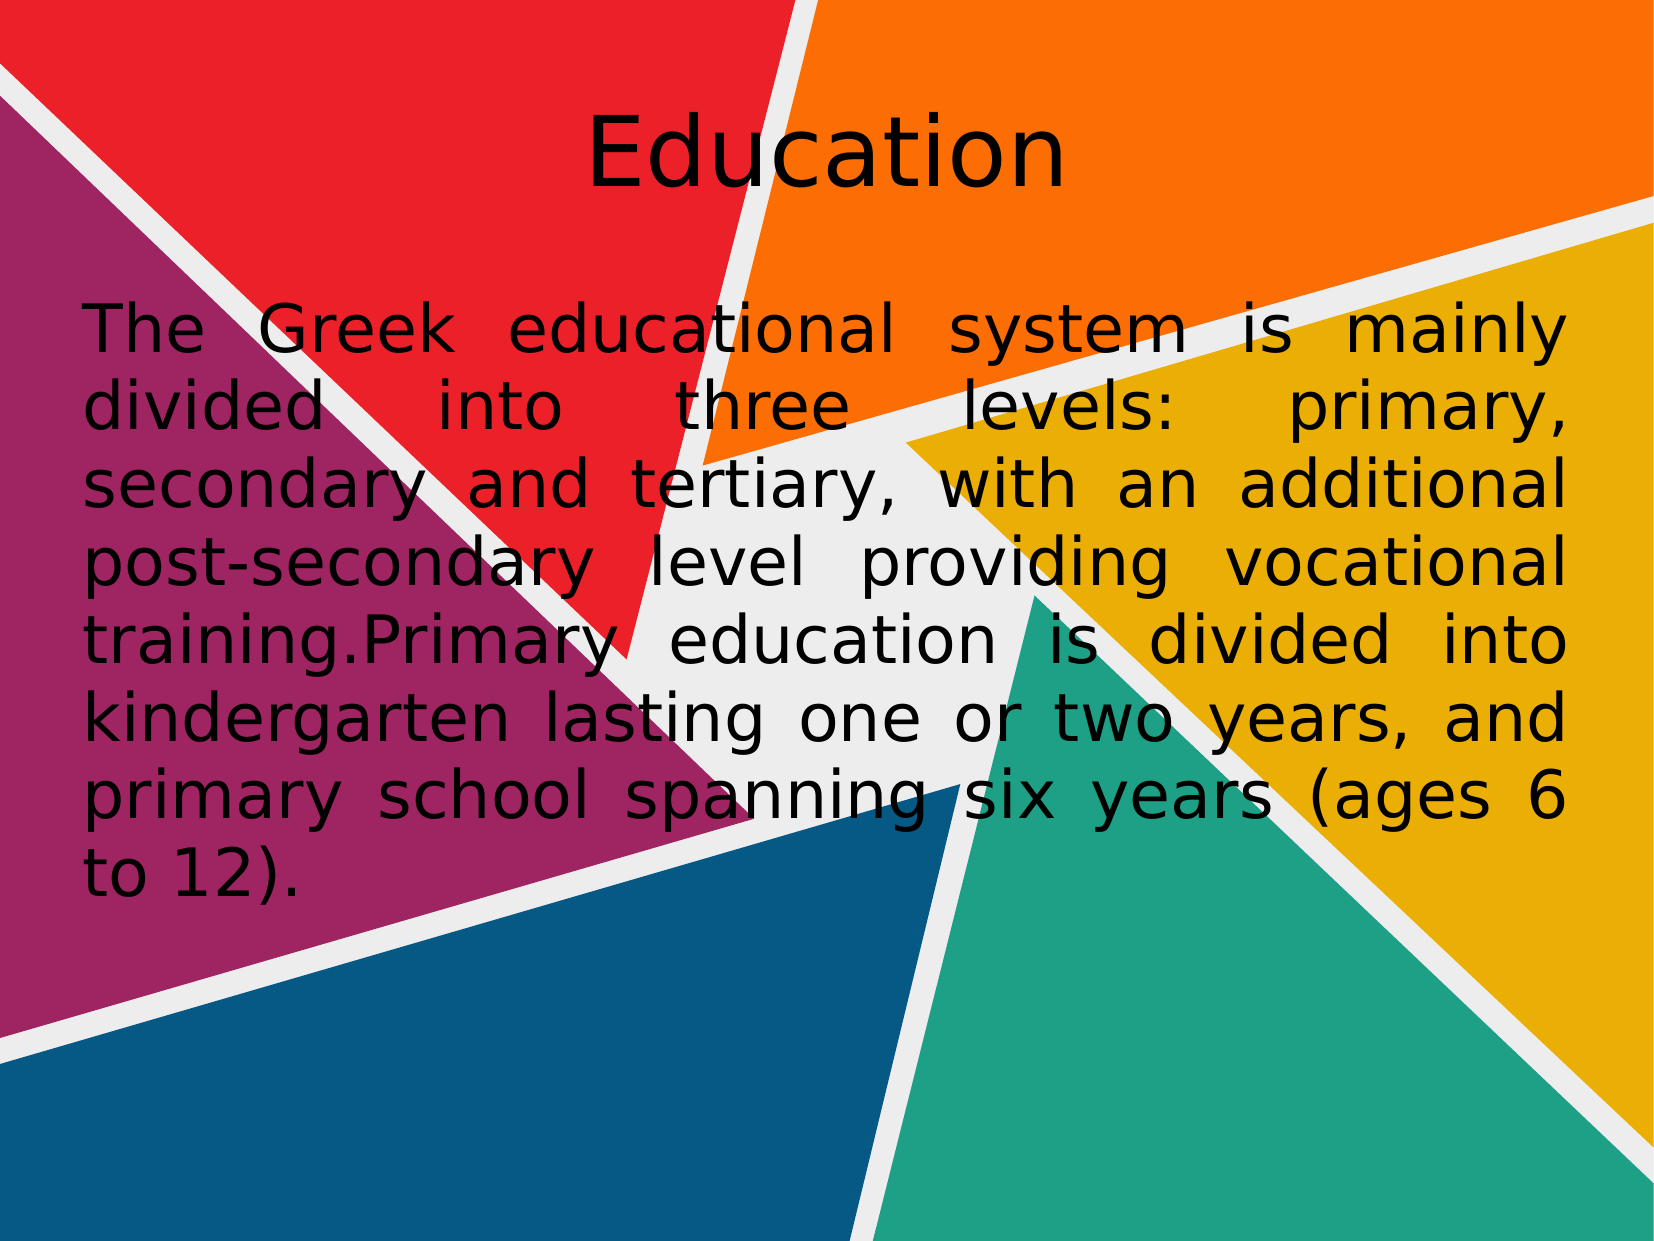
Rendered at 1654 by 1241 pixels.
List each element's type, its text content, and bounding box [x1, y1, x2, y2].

list The Greek educational system is mainly divided into three levels: primary, secondary and tertiary, with an additional post-secondary level providing vocational training.Primary education is divided into kindergarten lasting one or two years, and primary school spanning six years (ages 6 to 12). [82, 290, 1571, 1010]
title Education [82, 49, 1571, 257]
